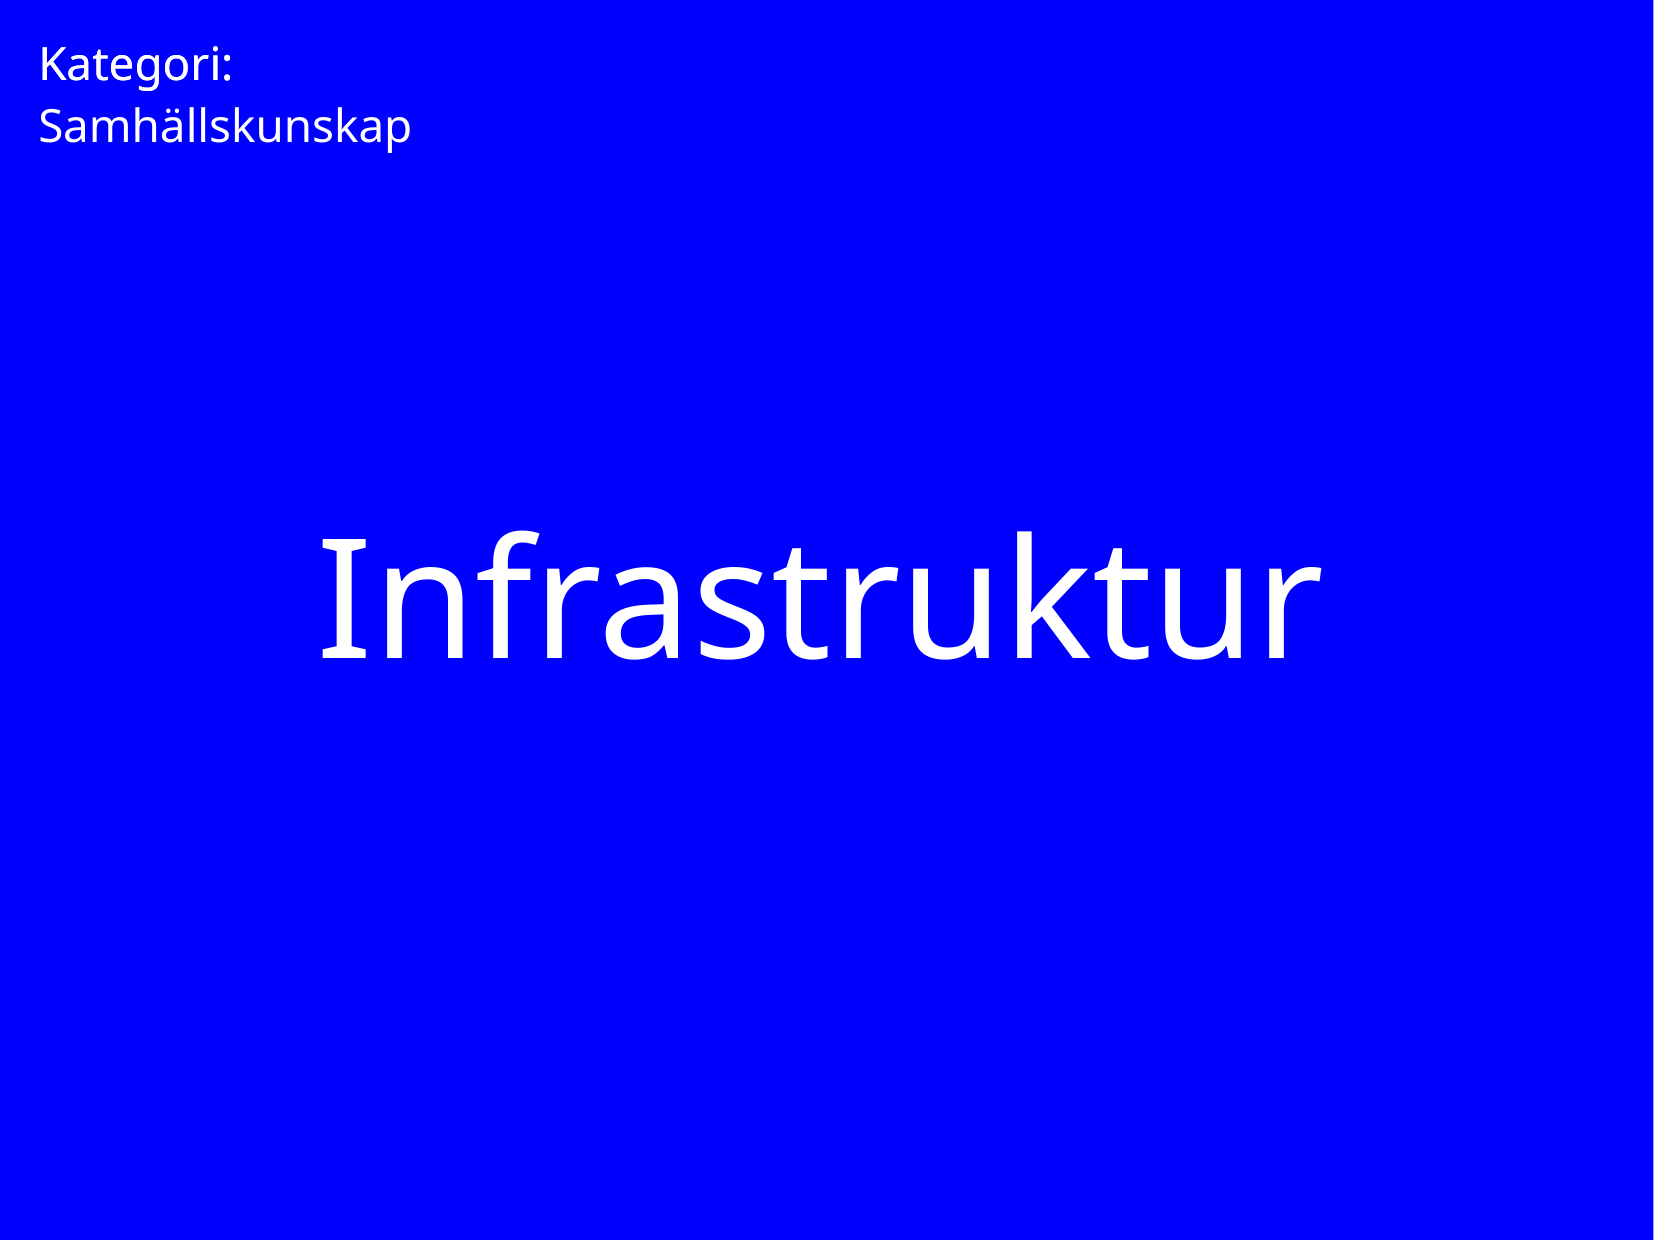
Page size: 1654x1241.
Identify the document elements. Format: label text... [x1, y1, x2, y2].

text_box Infrastruktur [283, 472, 1359, 745]
text_box Kategori: Samhällskunskap [23, 23, 615, 160]
